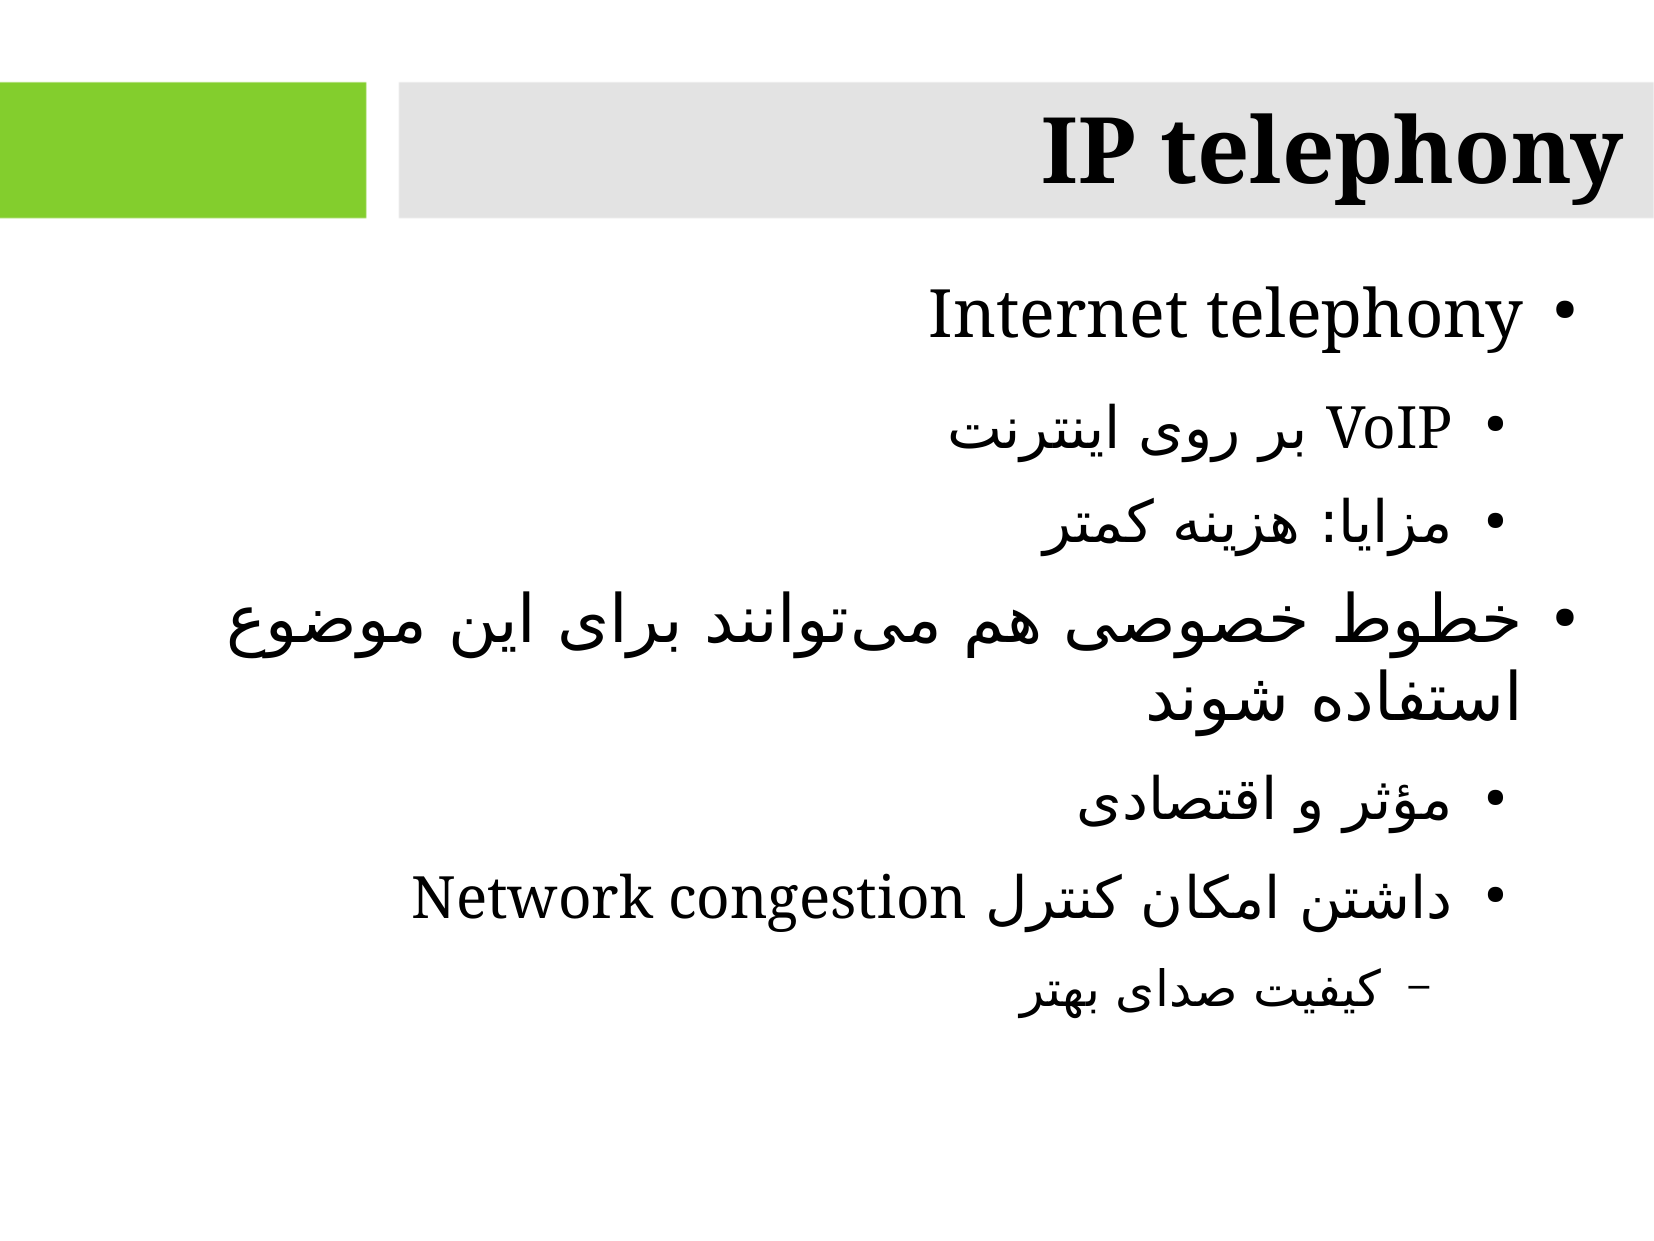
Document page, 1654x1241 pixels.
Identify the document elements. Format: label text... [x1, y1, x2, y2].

title IP telephony [313, 73, 1625, 223]
picture [0, 0, 1654, 1241]
list Internet telephony VoIP بر روی اینترنت مزایا: هزینه کمتر خطوط خصوصی هم می‌توانند برای این موضوع استفاده شوند مؤثر و اقتصادی داشتن امکان کنترل Network congestion کیفیت صدای بهتر [82, 265, 1595, 1152]
